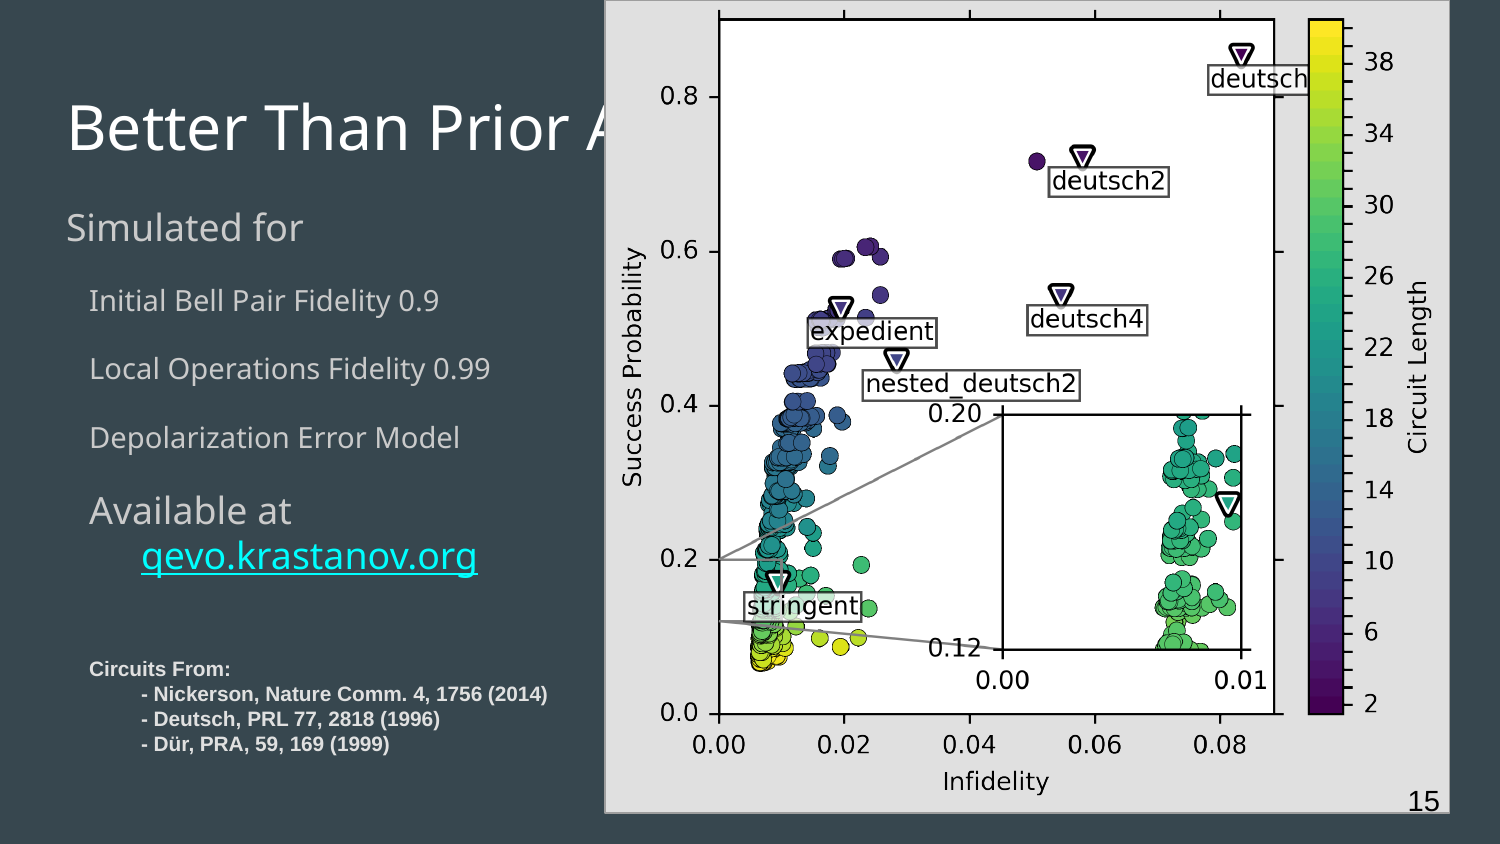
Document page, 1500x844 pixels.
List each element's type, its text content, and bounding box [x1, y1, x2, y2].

list Simulated for Initial Bell Pair Fidelity 0.9 Local Operations Fidelity 0.99 Depolarization Error Model Available at qevo.krastanov.org Circuits From: - Nickerson, Nature Comm. 4, 1756 (2014) - Deutsch, PRL 77, 2818 (1996) - Dür, PRA, 59, 169 (1999) [51, 189, 604, 750]
title Better Than Prior Art [51, 72, 604, 167]
slide_number <number> [1392, 767, 1483, 833]
picture [604, 0, 1449, 813]
